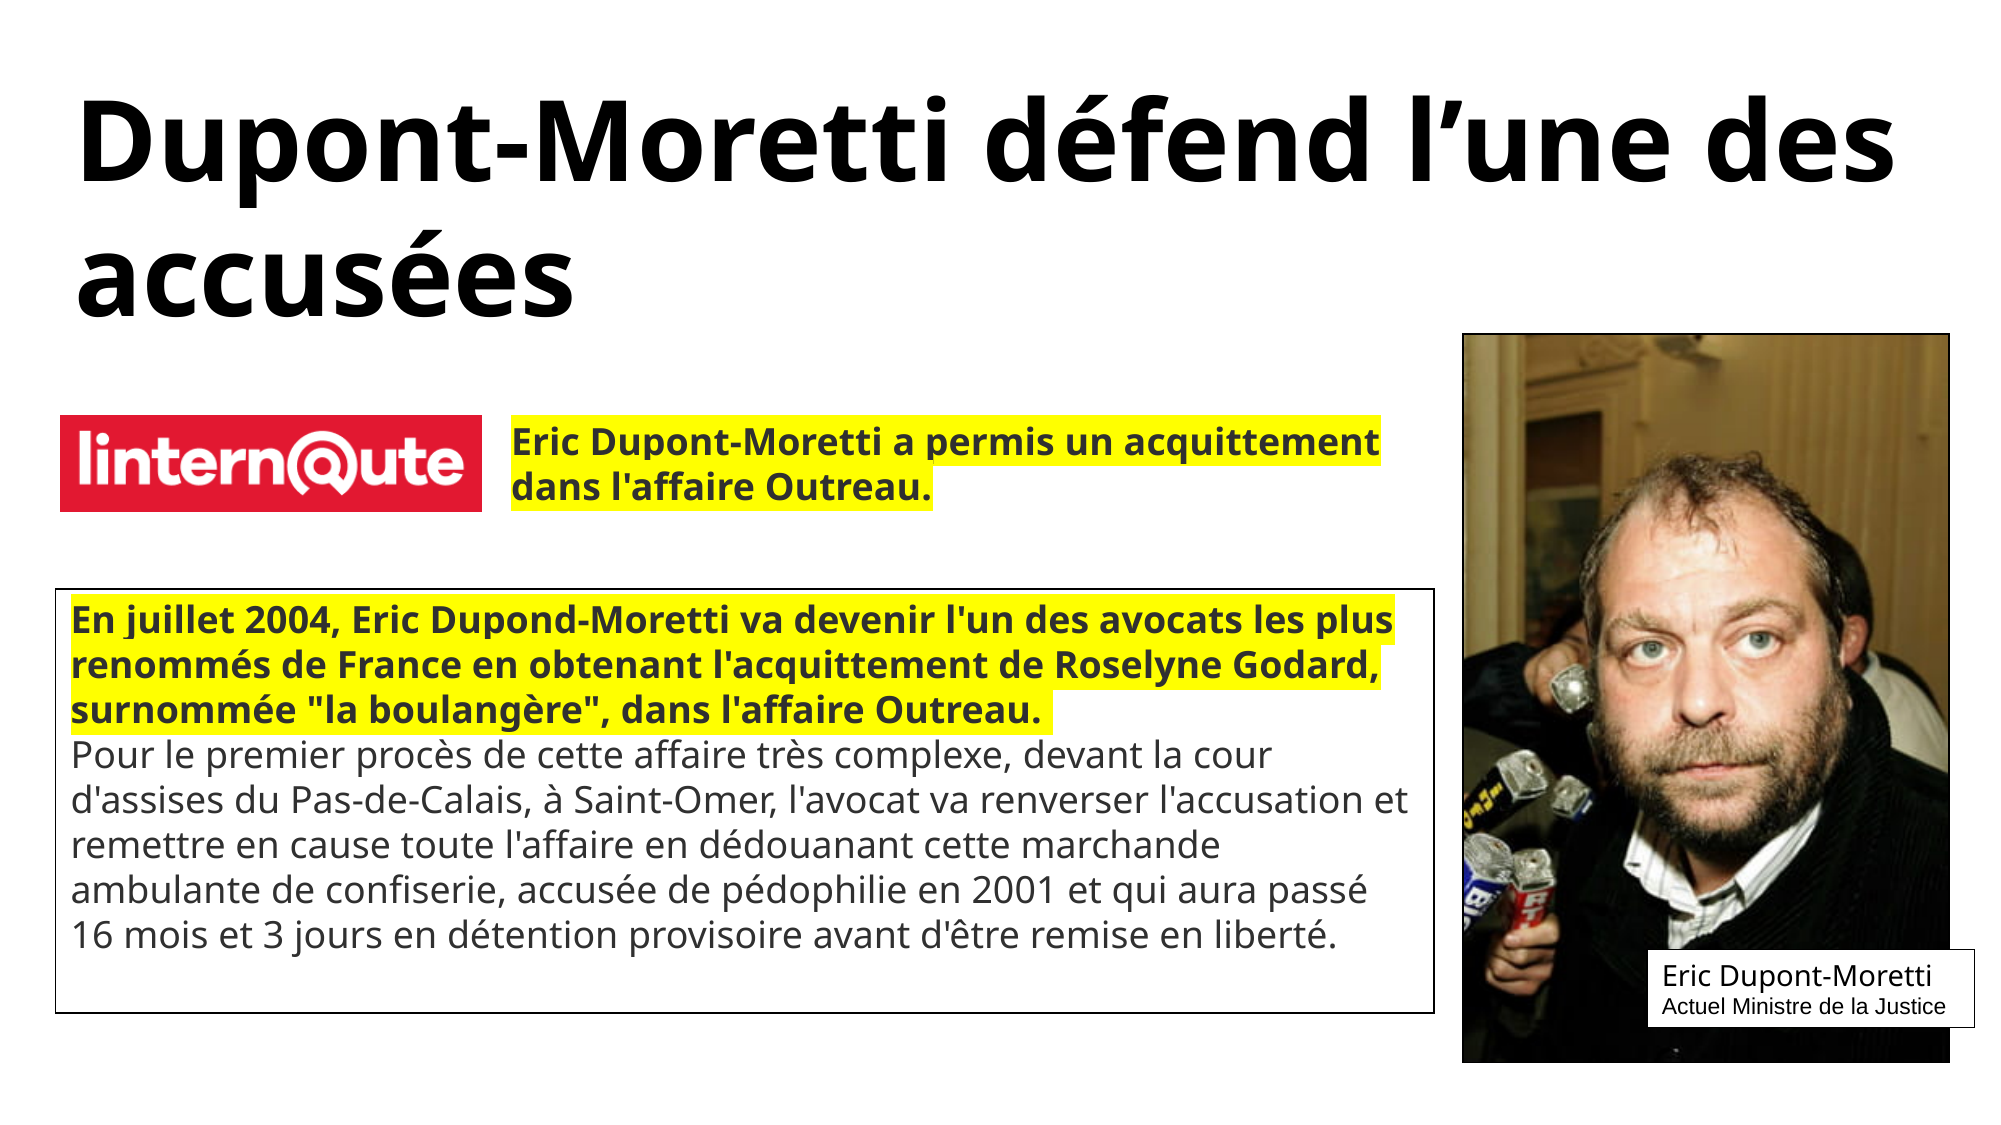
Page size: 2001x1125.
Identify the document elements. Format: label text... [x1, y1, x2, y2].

text_box Eric Dupont-Moretti Actuel Ministre de la Justice [1646, 949, 1975, 1028]
picture [60, 415, 482, 512]
text_box Eric Dupont-Moretti a permis un acquittement dans l'affaire Outreau. [496, 410, 1405, 517]
picture [1463, 334, 1949, 1062]
text_box En juillet 2004, Eric Dupond-Moretti va devenir l'un des avocats les plus renommés de France en obtenant l'acquittement de Roselyne Godard, surnommée "la boulangère", dans l'affaire Outreau. Pour le premier procès de cette affaire très complexe, devant la cour d'assises du Pas-de-Calais, à Saint-Omer, l'avocat va renverser l'accusation et remettre en cause toute l'affaire en dédouanant cette marchande ambulante de confiserie, accusée de pédophilie en 2001 et qui aura passé 16 mois et 3 jours en détention provisoire avant d'être remise en liberté. [55, 589, 1435, 1014]
text_box Dupont-Moretti défend l’une des accusées [59, 61, 1941, 350]
